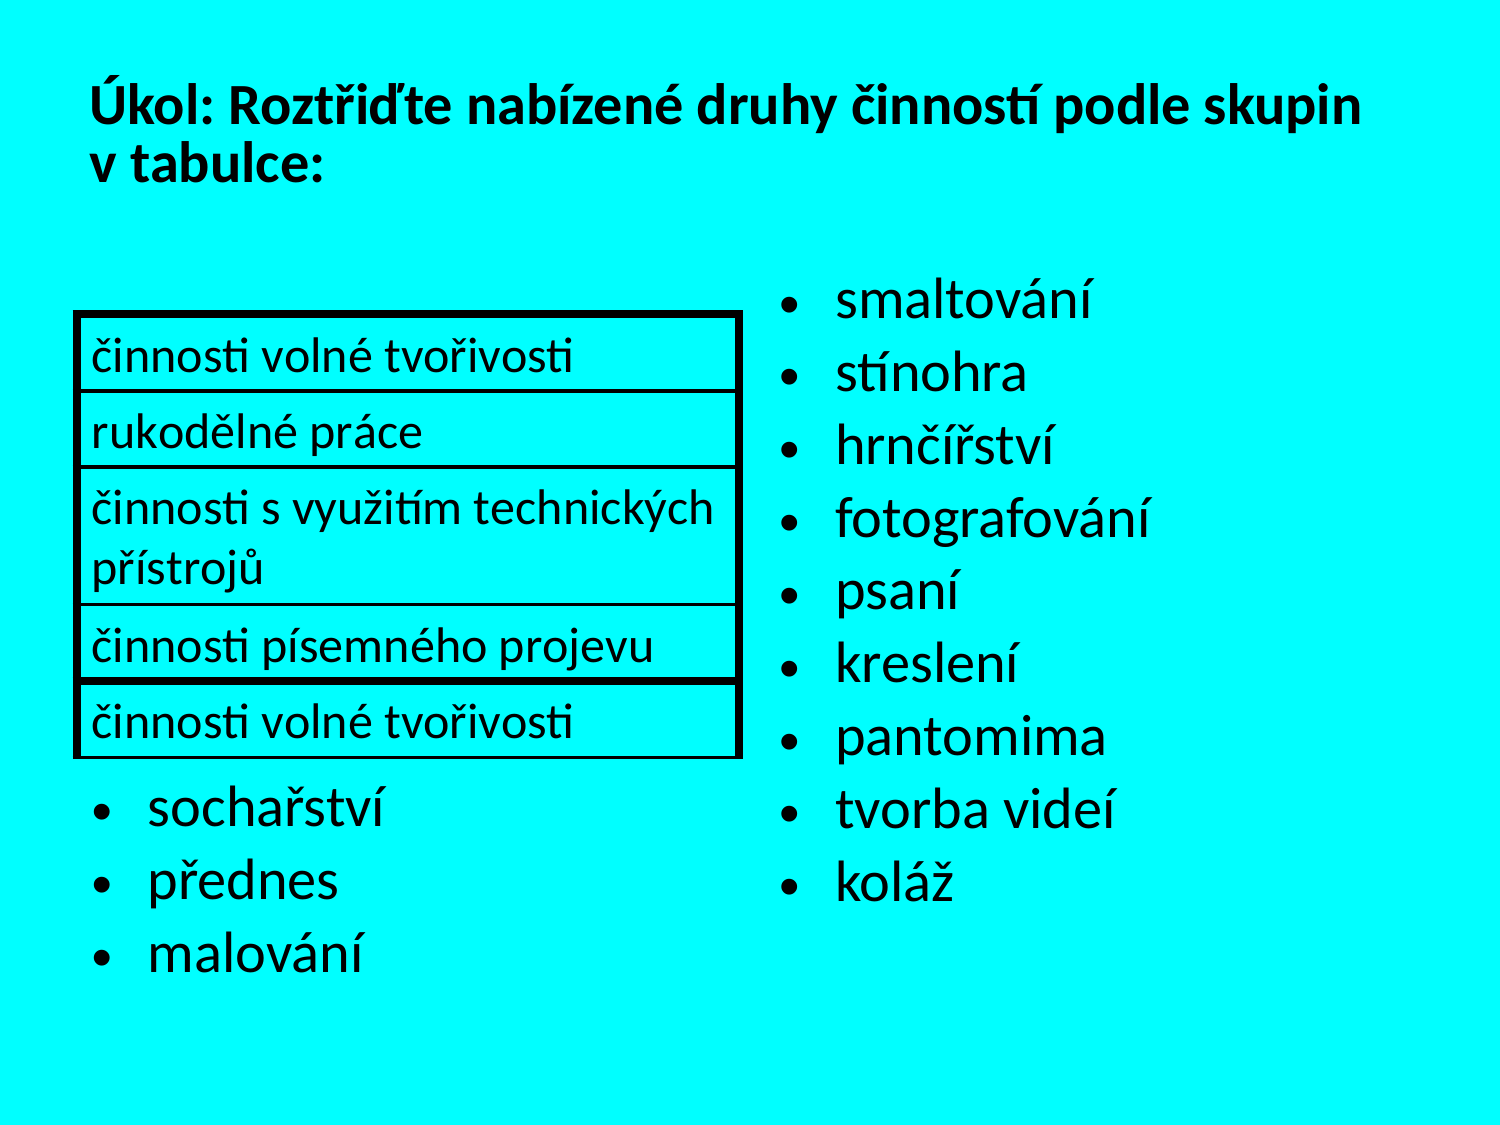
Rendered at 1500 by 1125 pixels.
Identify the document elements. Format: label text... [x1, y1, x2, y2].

table_cell rukodělné práce [81, 393, 735, 465]
table_cell činnosti písemného projevu [81, 606, 735, 677]
table_cell činnosti s využitím technických přístrojů [81, 469, 735, 603]
table_cell činnosti volné tvořivosti [81, 685, 735, 756]
title Úkol: Roztřiďte nabízené druhy činností podle skupin v tabulce: [75, 0, 1426, 290]
list sochařství přednes malování [76, 774, 740, 1120]
list smaltování stínohra hrnčířství fotografování psaní kreslení pantomima tvorba videí koláž [764, 267, 1427, 1125]
table_header činnosti volné tvořivosti [81, 318, 735, 389]
